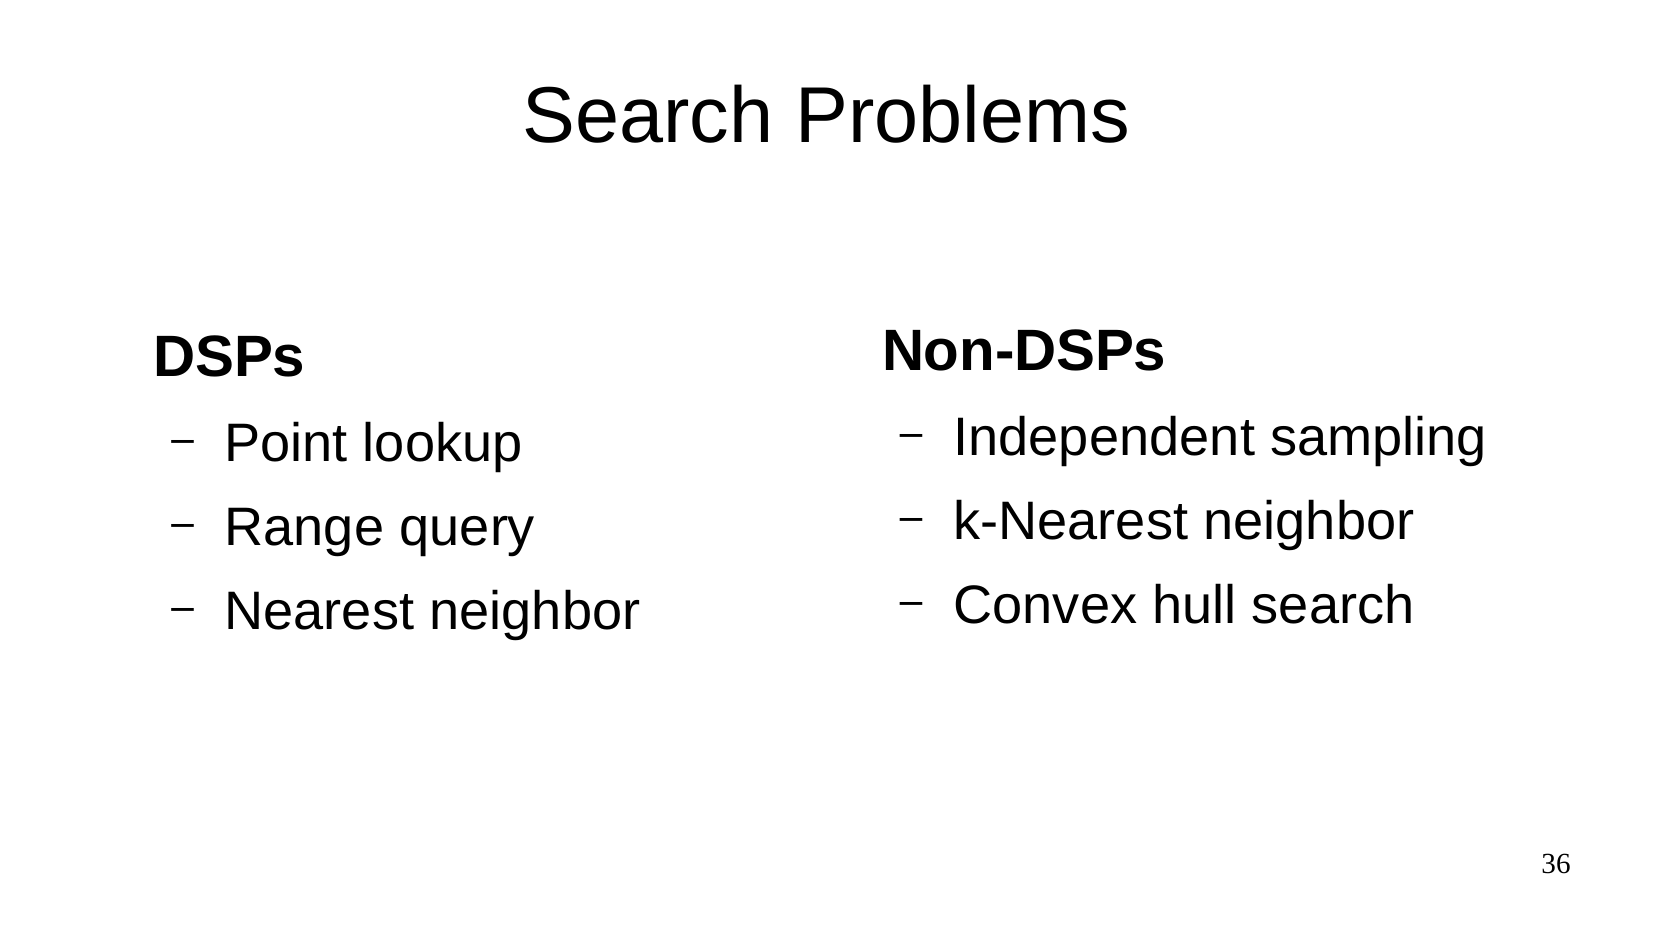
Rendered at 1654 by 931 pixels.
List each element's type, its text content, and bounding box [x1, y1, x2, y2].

list Non-DSPs Independent sampling k-Nearest neighbor Convex hull search [811, 318, 1651, 858]
list DSPs Point lookup Range query Nearest neighbor [82, 323, 809, 864]
title Search Problems [82, 37, 1571, 193]
